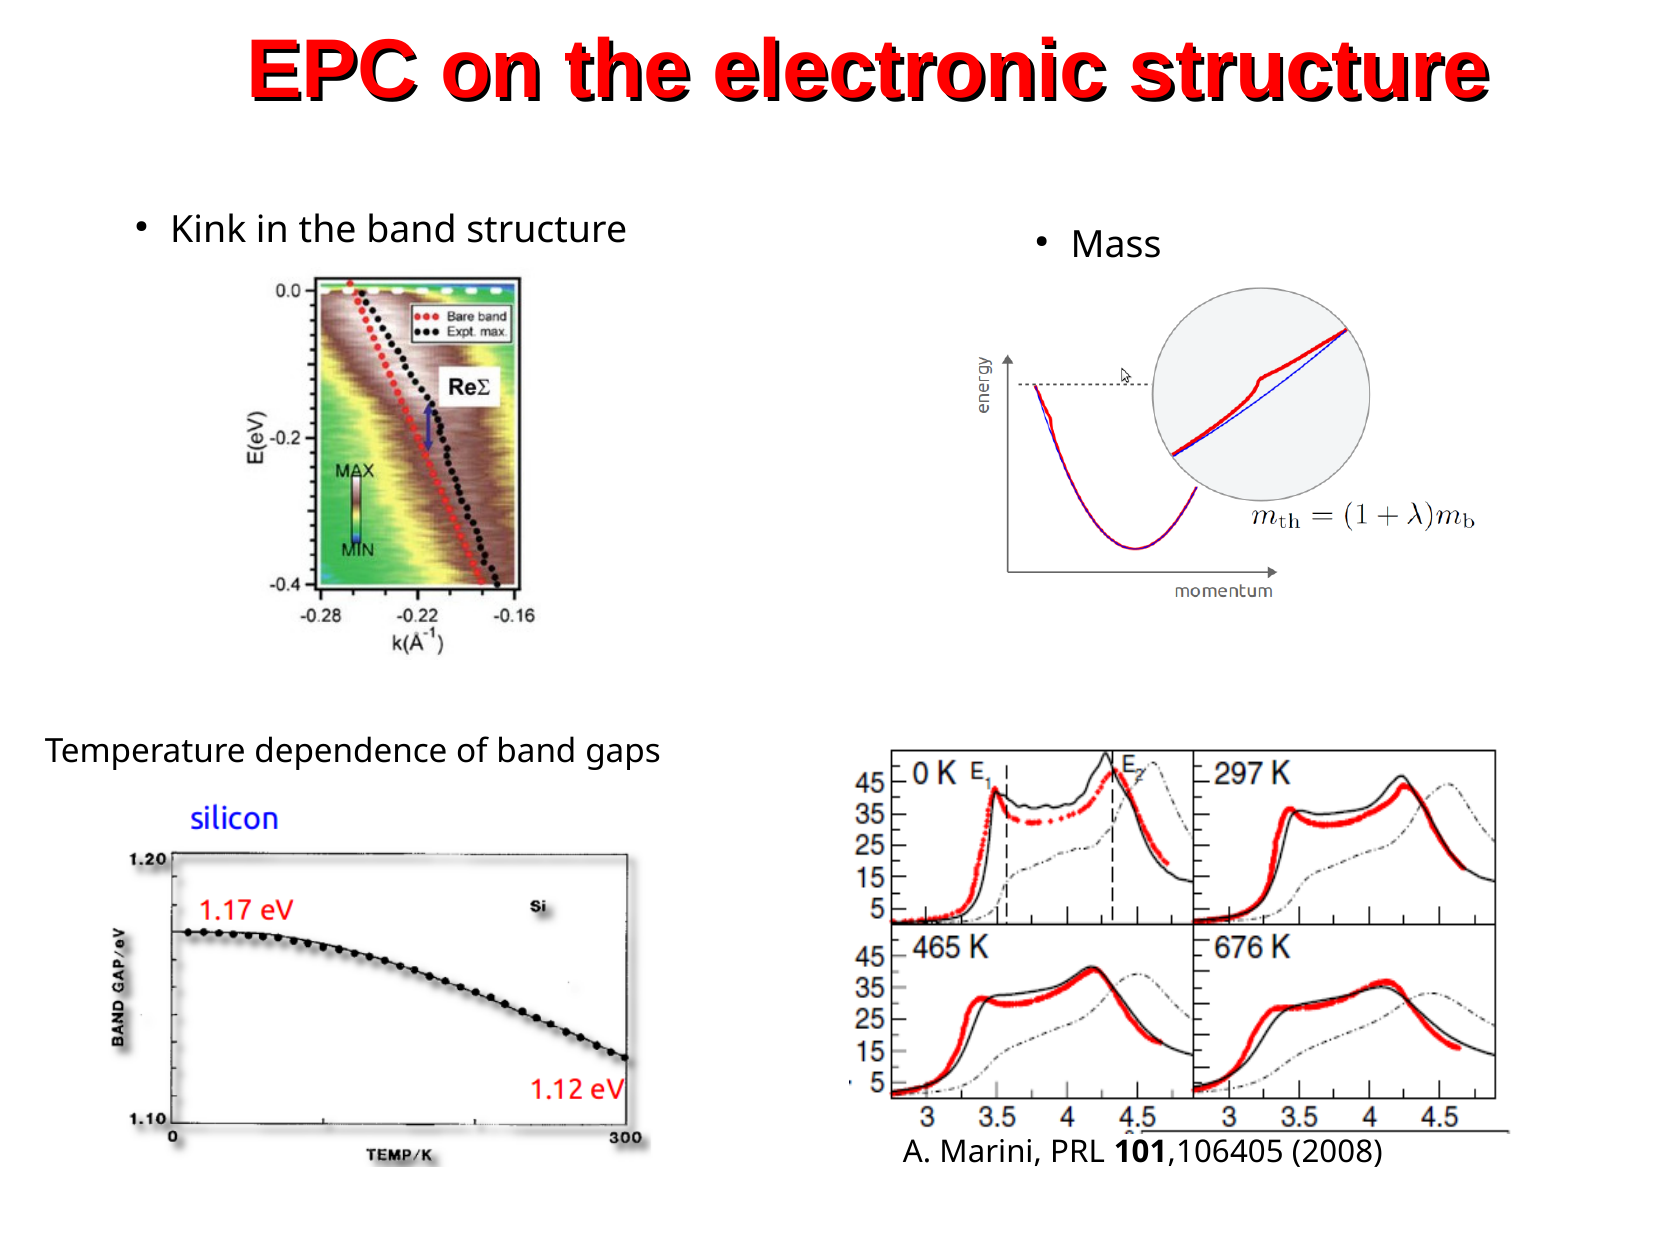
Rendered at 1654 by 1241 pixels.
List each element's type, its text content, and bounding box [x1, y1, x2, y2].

text_box Temperature dependence of band gaps [30, 720, 826, 789]
text_box A. Marini, PRL 101,106405 (2008) [888, 1121, 1478, 1188]
picture [849, 738, 1515, 1134]
title EPC on the electronic structure [231, 5, 1519, 124]
picture [107, 792, 658, 1167]
text_box Mass Enhancement [1020, 209, 1426, 278]
text_box Kink in the band structure [120, 195, 796, 271]
picture [240, 267, 541, 661]
picture [961, 278, 1486, 609]
